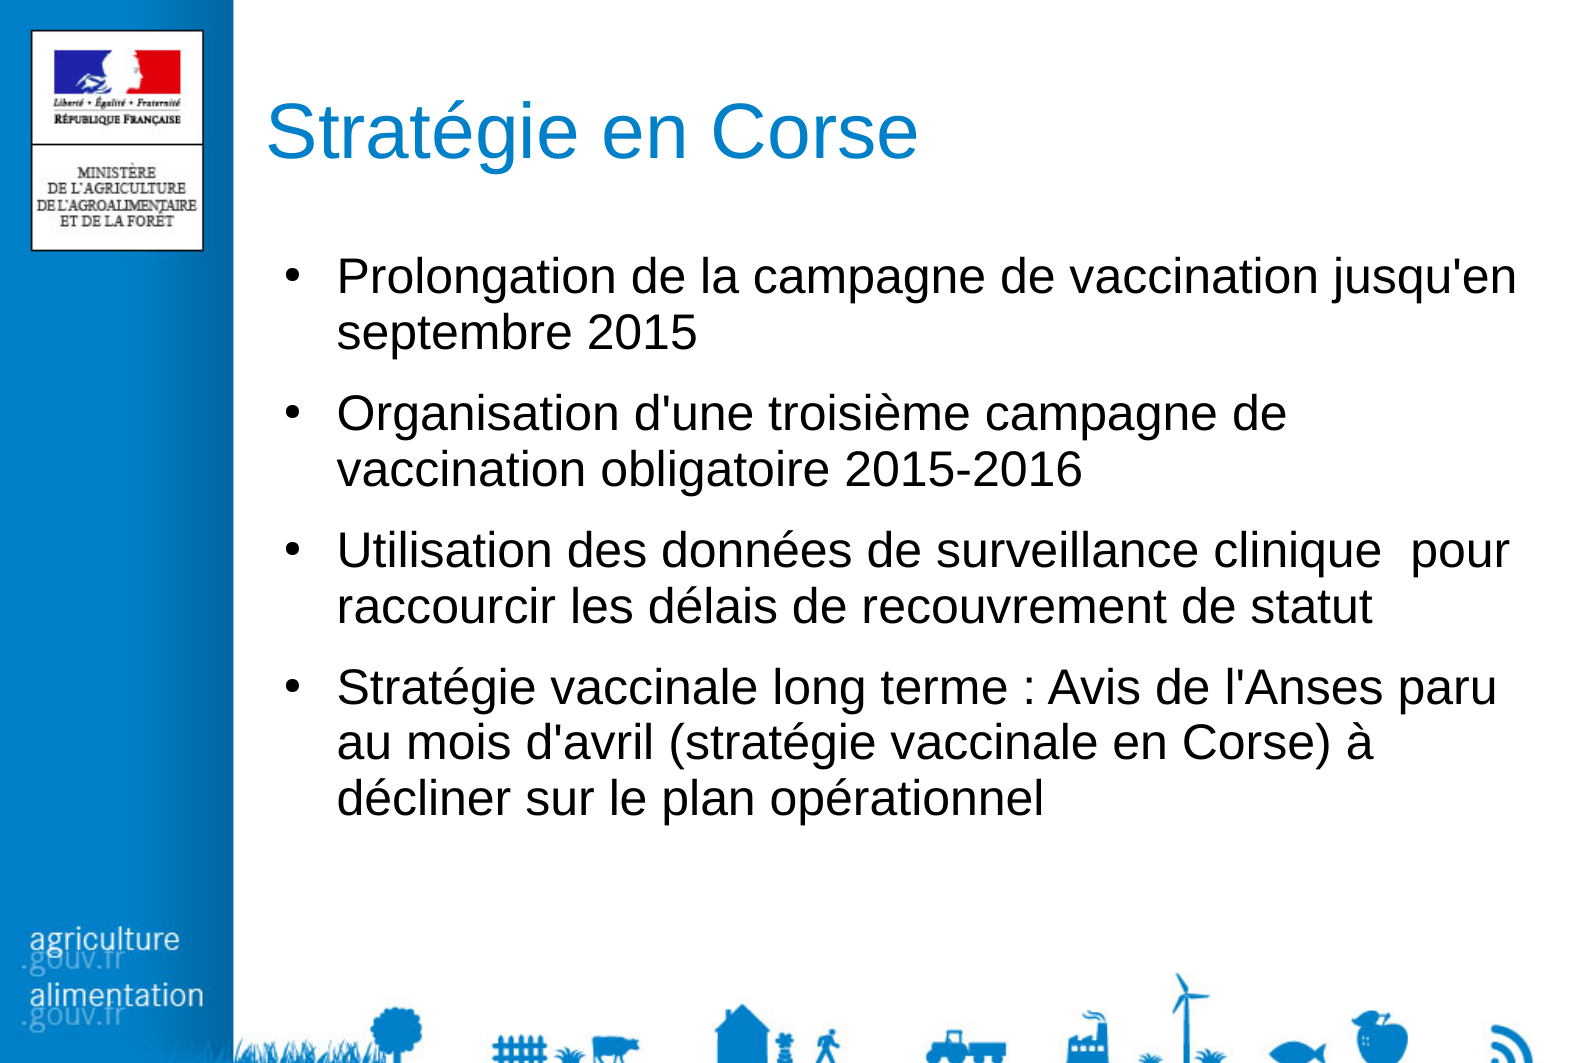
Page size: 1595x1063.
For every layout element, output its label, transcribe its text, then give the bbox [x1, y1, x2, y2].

picture [0, 0, 1595, 1063]
title Stratégie en Corse [265, 42, 1536, 220]
list Prolongation de la campagne de vaccination jusqu'en septembre 2015 Organisation d'une troisième campagne de vaccination obligatoire 2015-2016 Utilisation des données de surveillance clinique pour raccourcir les délais de recouvrement de statut Stratégie vaccinale long terme : Avis de l'Anses paru au mois d'avril (stratégie vaccinale en Corse) à décliner sur le plan opérationnel [265, 248, 1536, 951]
